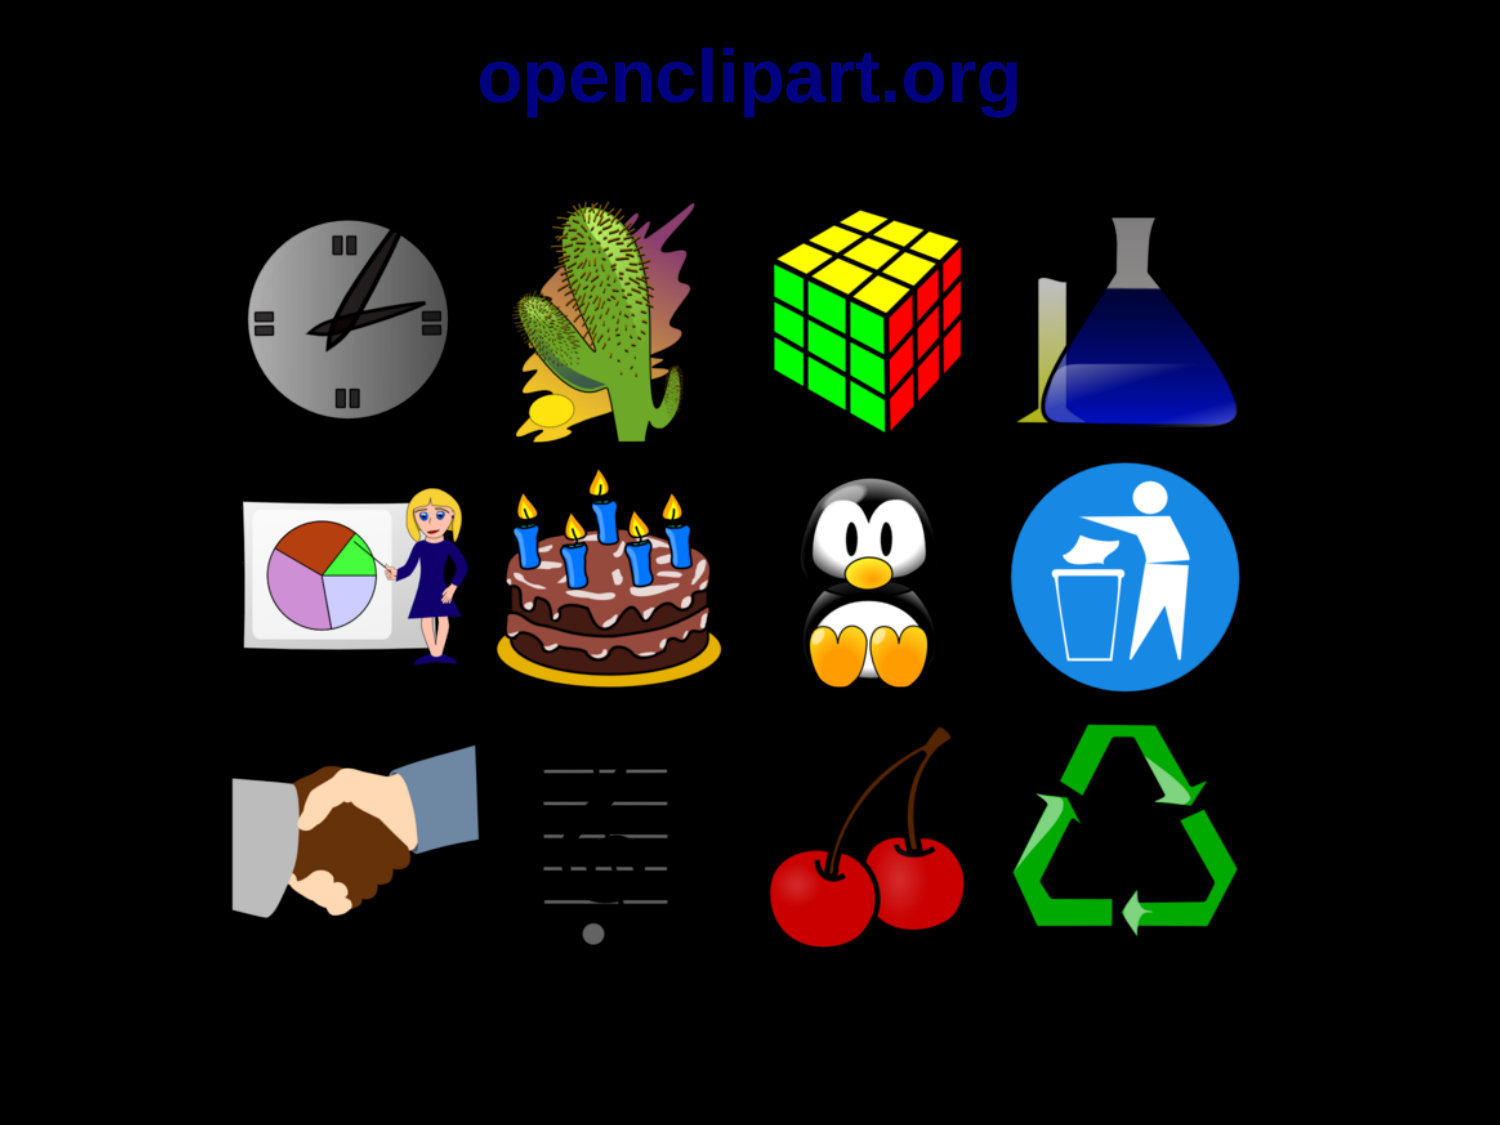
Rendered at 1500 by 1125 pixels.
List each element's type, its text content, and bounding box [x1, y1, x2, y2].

picture [225, 193, 1256, 966]
title openclipart.org [75, 19, 1425, 133]
